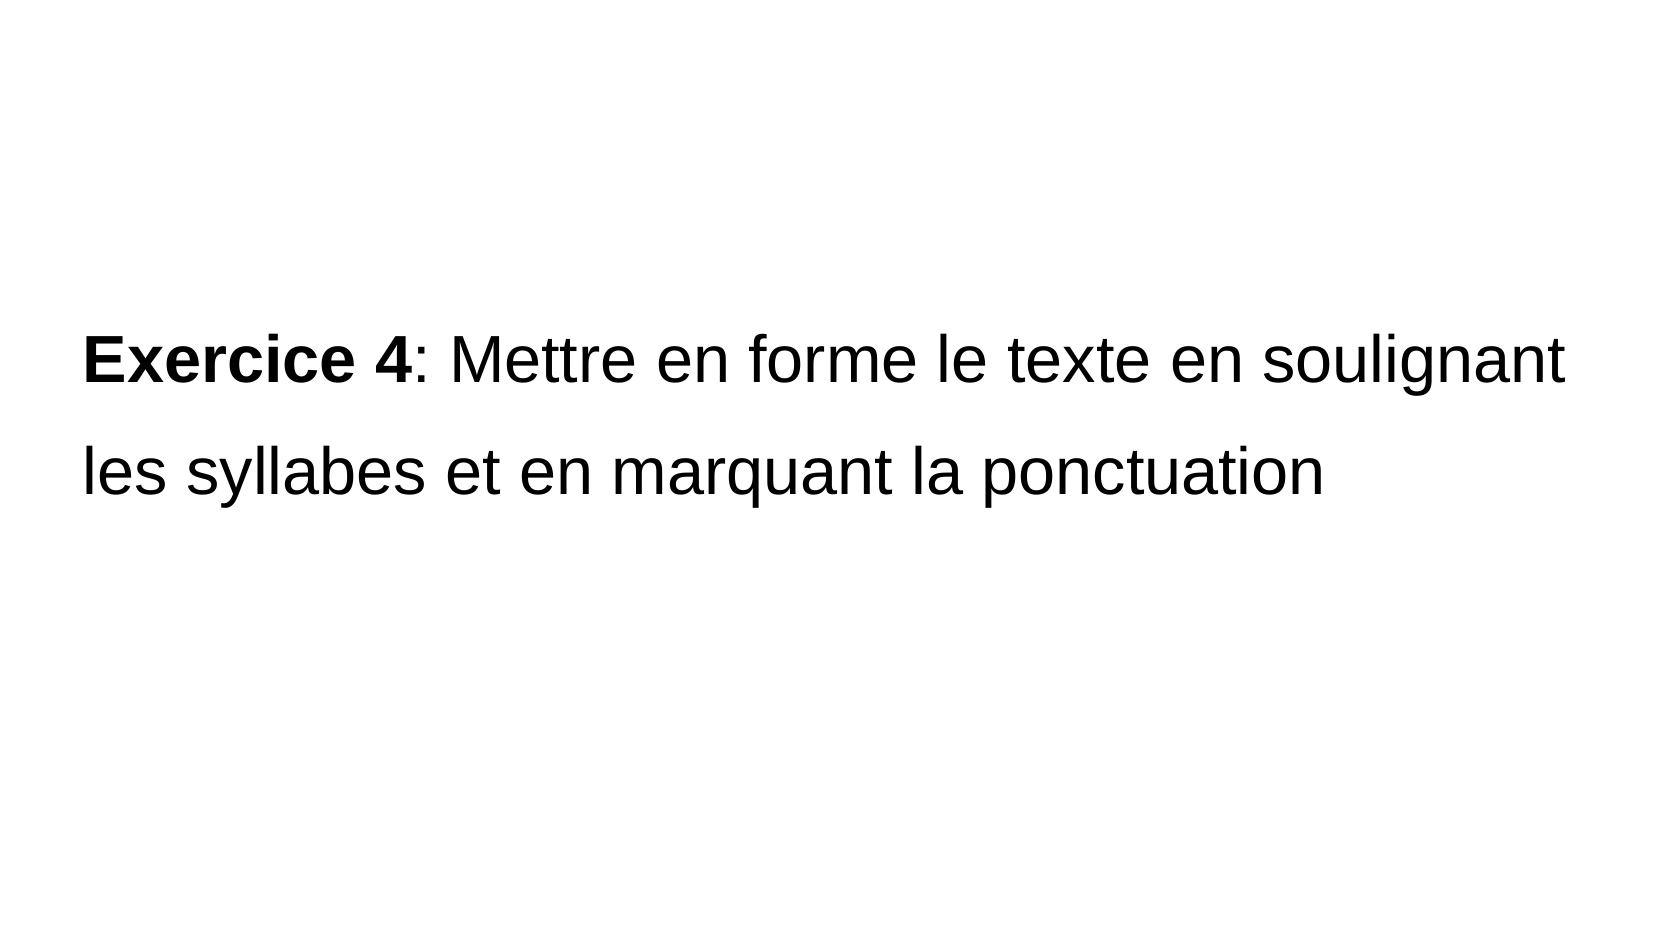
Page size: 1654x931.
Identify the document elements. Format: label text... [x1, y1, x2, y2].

subtitle Exercice 4: Mettre en forme le texte en soulignant les syllabes et en marquant la ponctuation [82, 37, 1571, 757]
